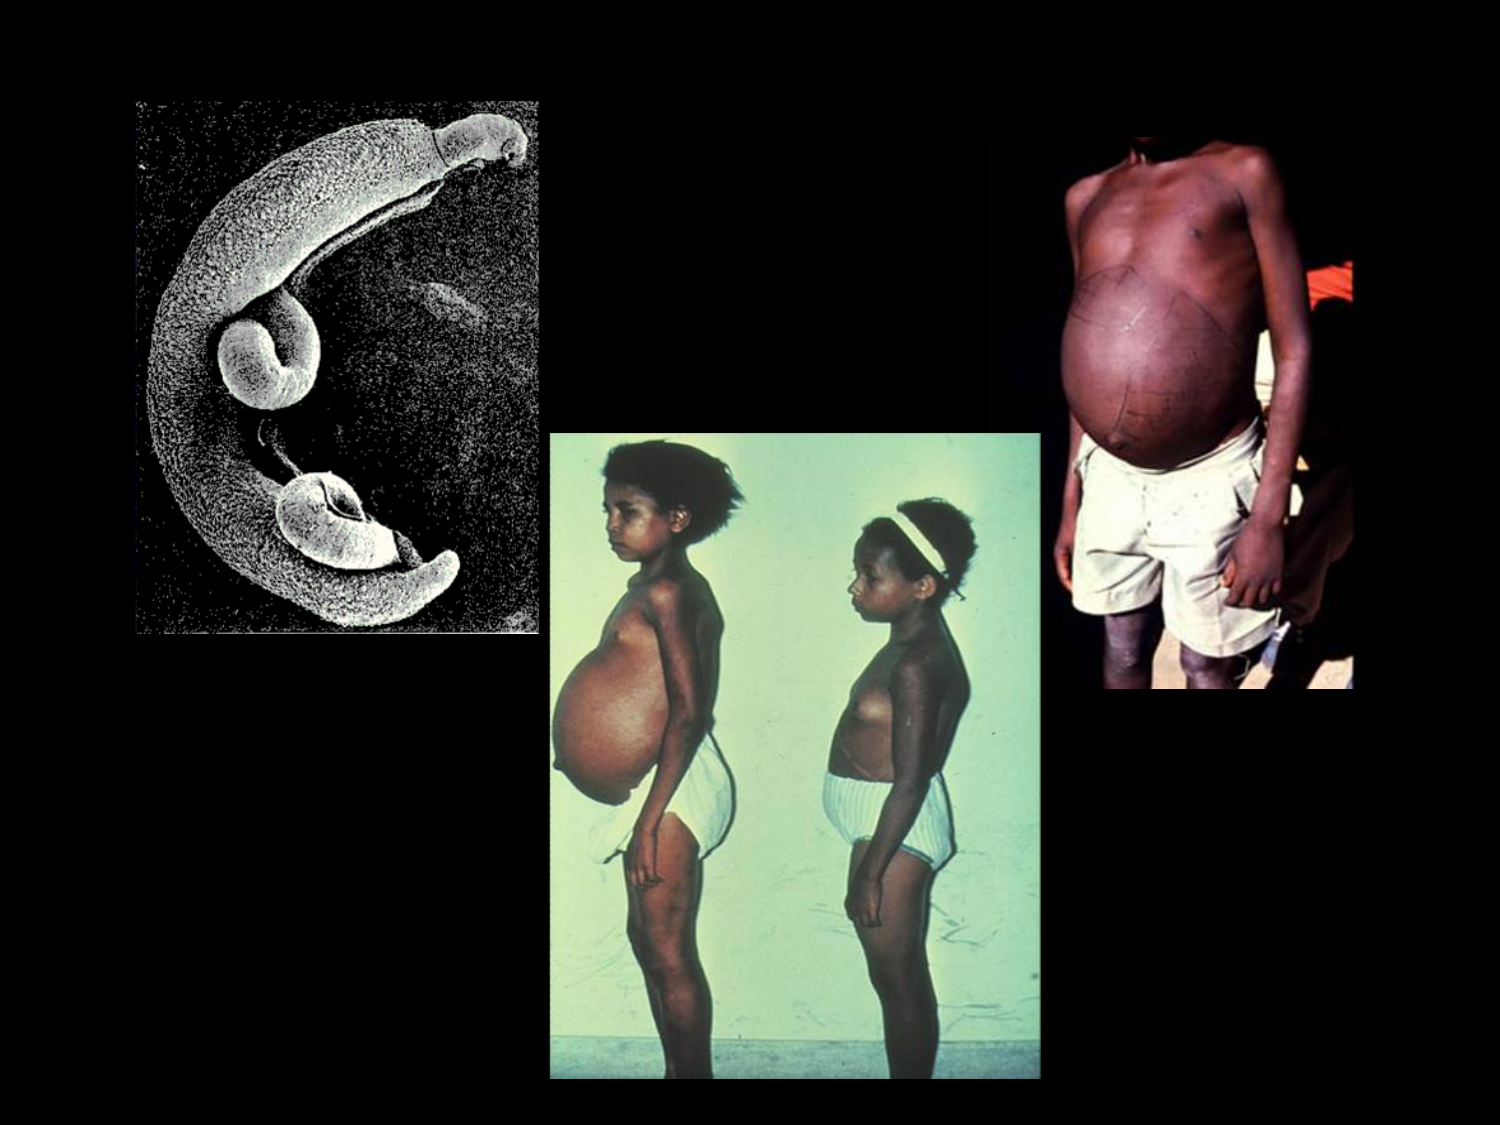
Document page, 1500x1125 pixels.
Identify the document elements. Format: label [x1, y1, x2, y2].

picture [135, 101, 539, 634]
picture [549, 137, 1360, 1079]
